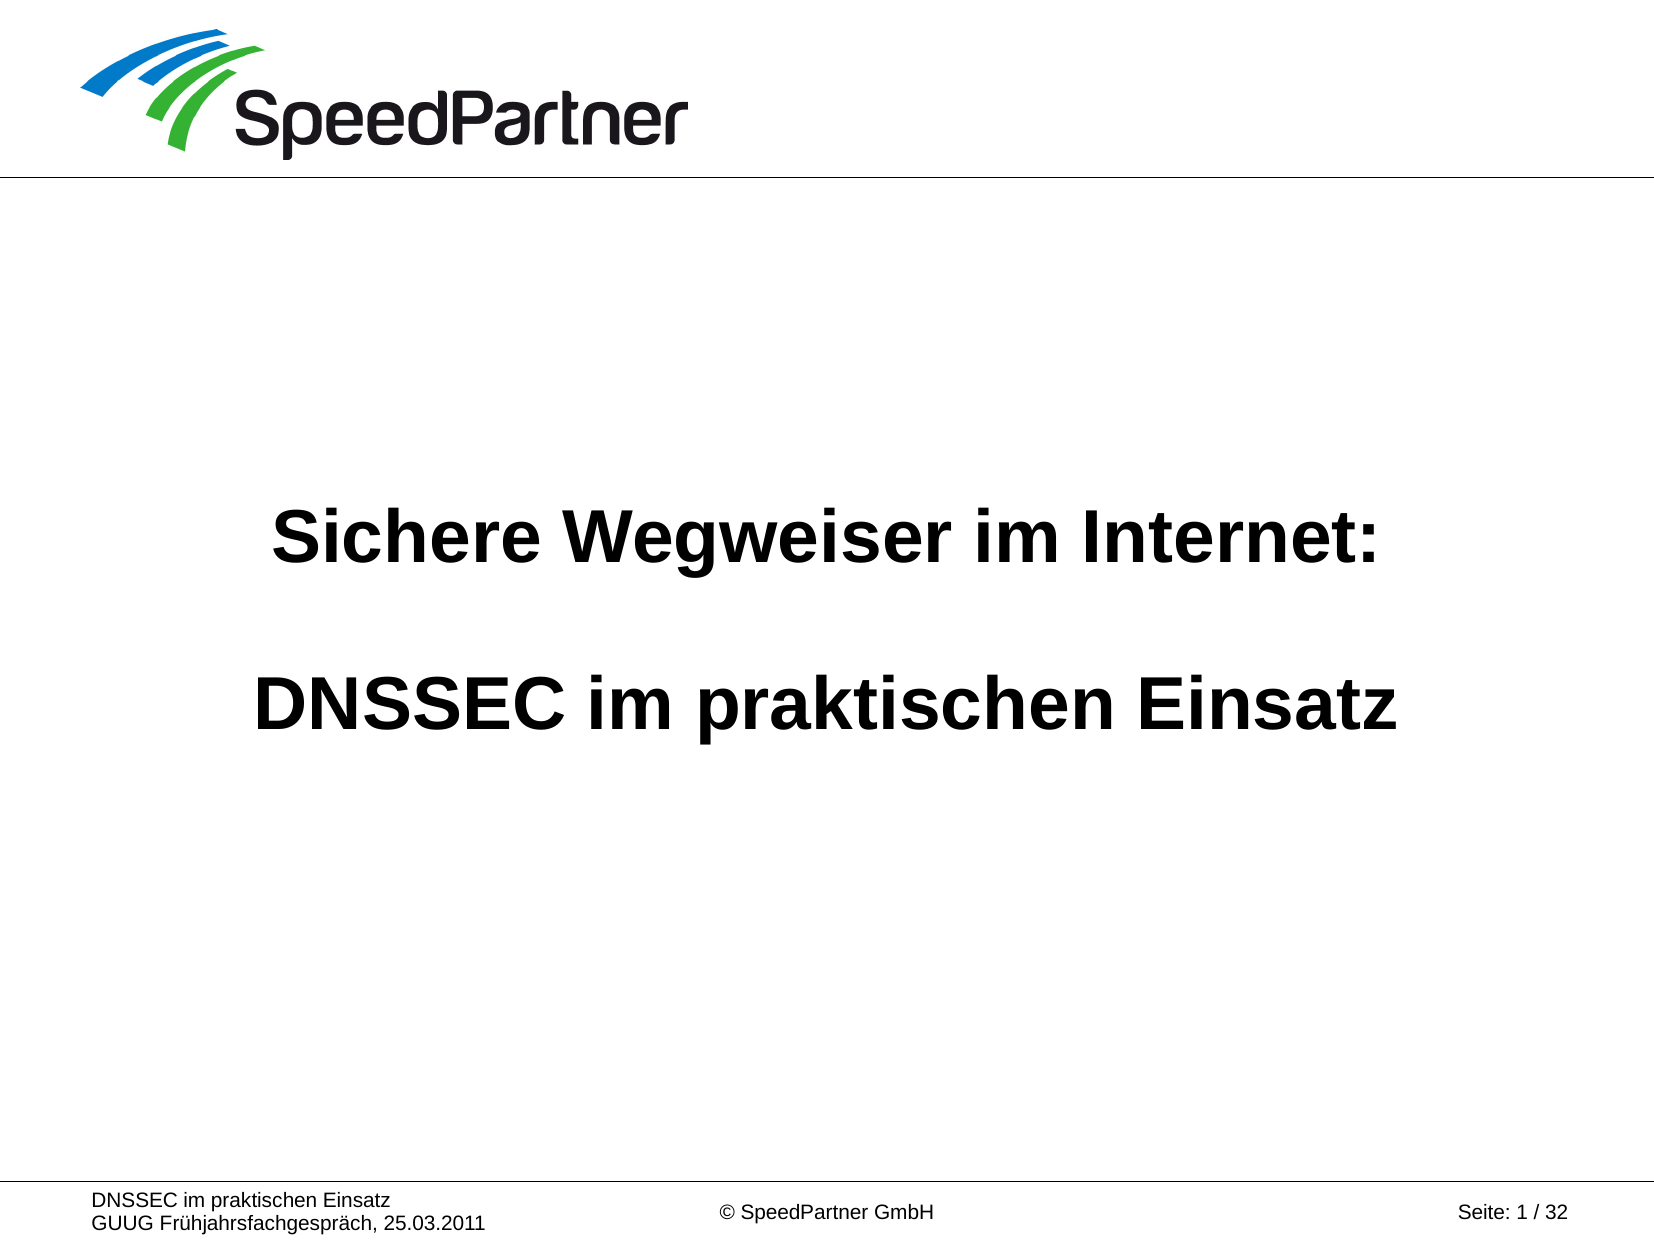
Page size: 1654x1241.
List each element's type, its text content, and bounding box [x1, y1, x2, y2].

title Sichere Wegweiser im Internet: DNSSEC im praktischen Einsatz [0, 0, 1654, 1241]
